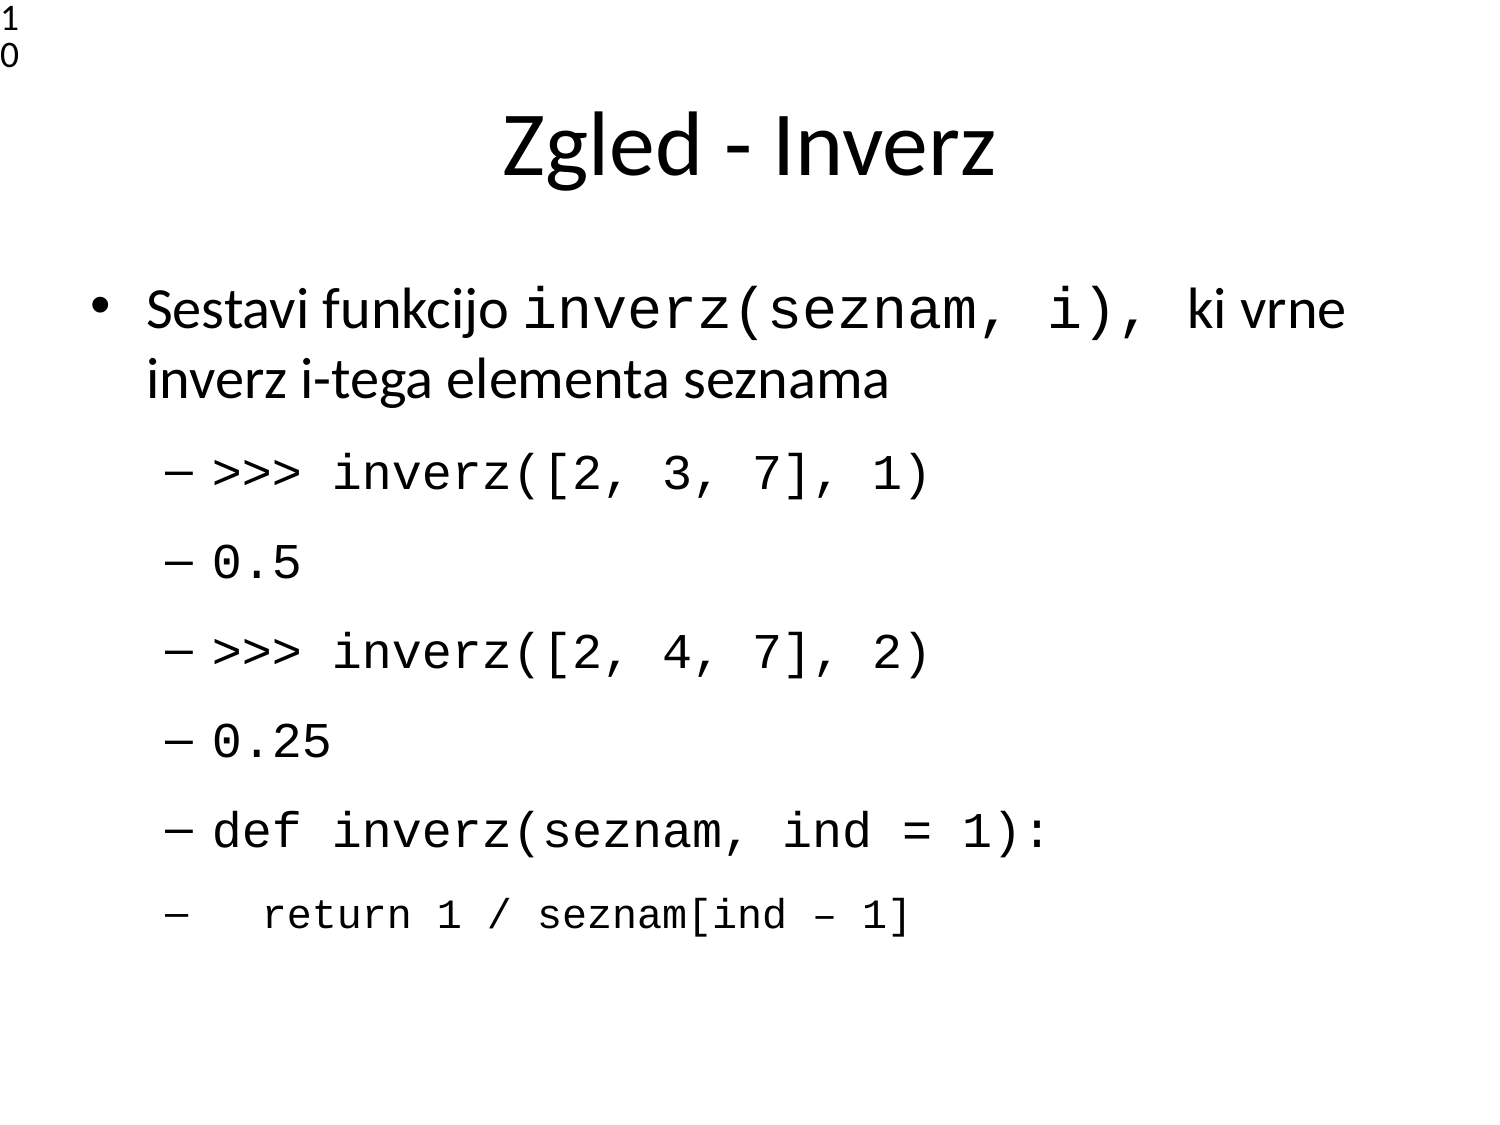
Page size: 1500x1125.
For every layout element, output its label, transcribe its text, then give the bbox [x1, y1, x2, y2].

list Sestavi funkcijo inverz(seznam, i), ki vrne inverz i-tega elementa seznama >>> inverz([2, 3, 7], 1) 0.5 >>> inverz([2, 4, 7], 2) 0.25 def inverz(seznam, ind = 1): return 1 / seznam[ind – 1] [75, 262, 1425, 1005]
title Zgled - Inverz [75, 45, 1425, 233]
